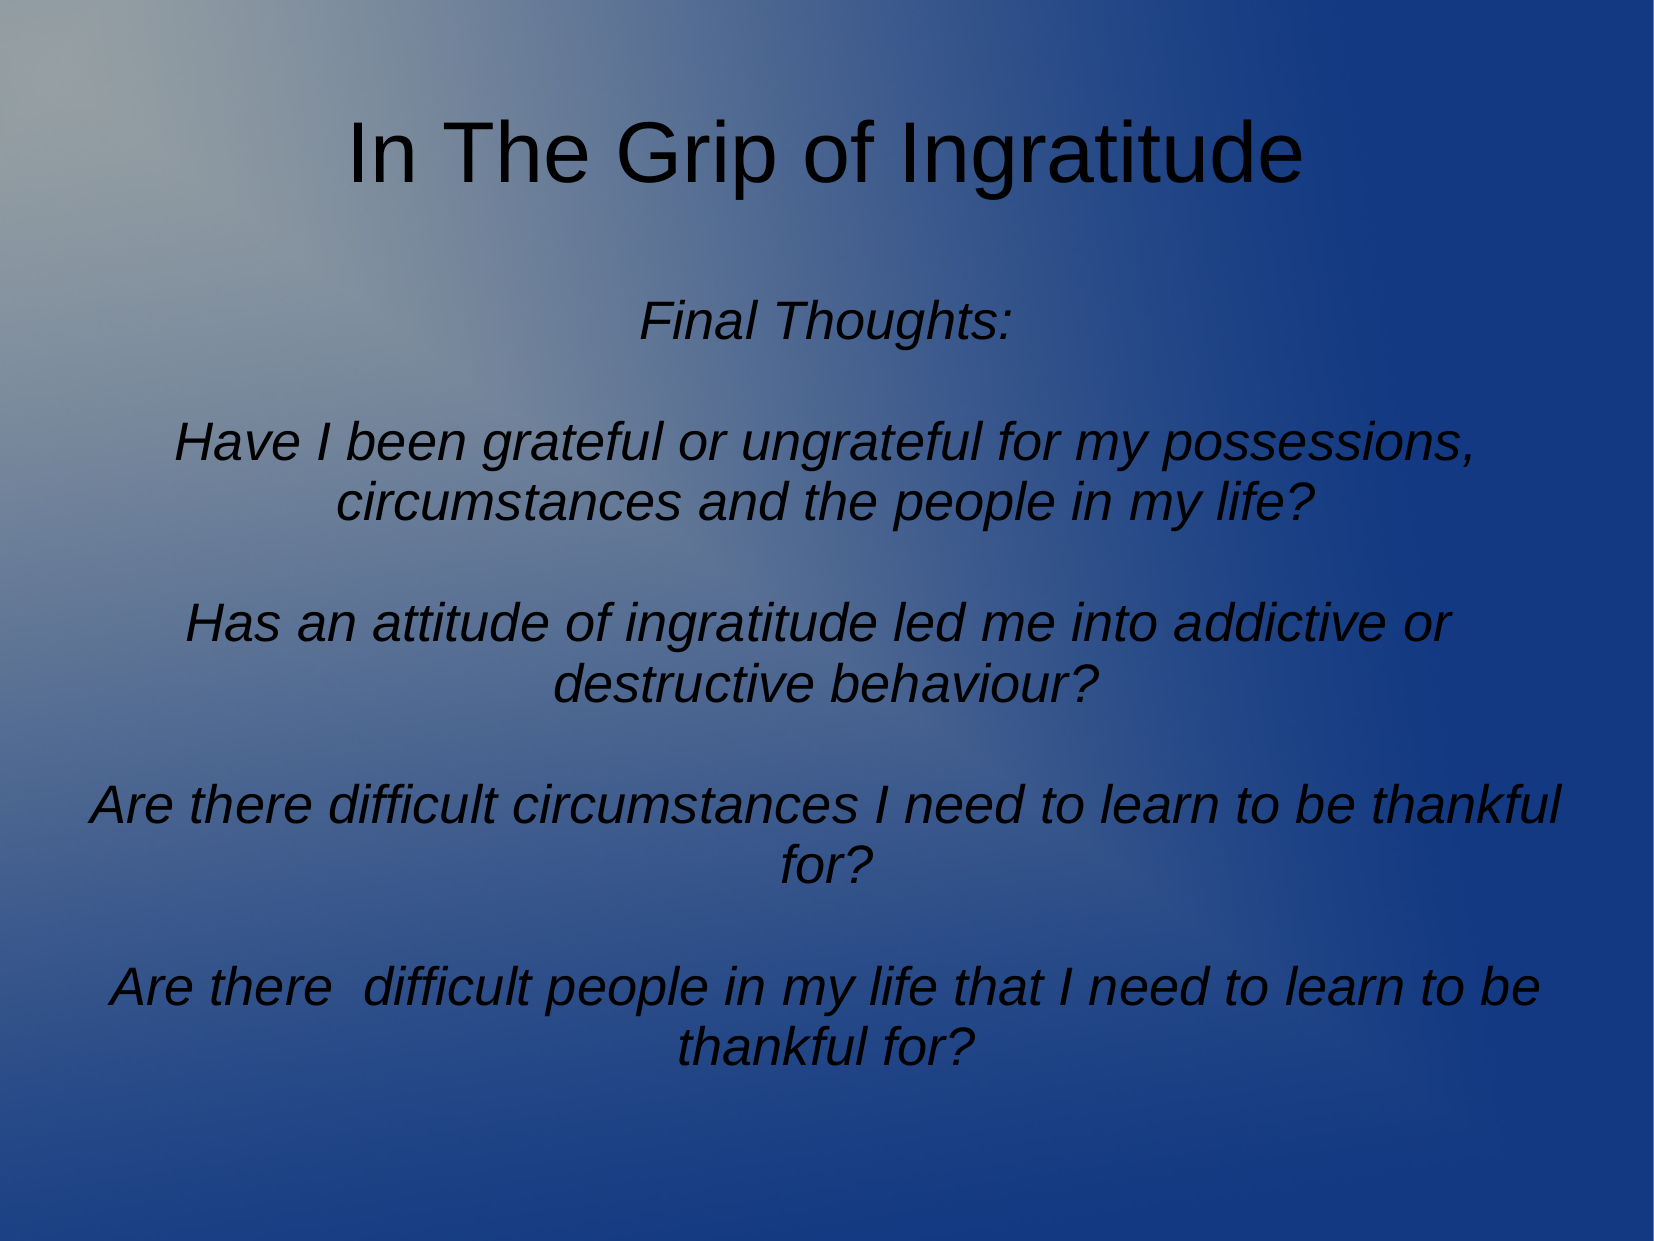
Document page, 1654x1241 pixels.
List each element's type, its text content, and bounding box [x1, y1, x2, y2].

title In The Grip of Ingratitude [82, 49, 1571, 257]
subtitle Final Thoughts: Have I been grateful or ungrateful for my possessions, circumstances and the people in my life? Has an attitude of ingratitude led me into addictive or destructive behaviour? Are there difficult circumstances I need to learn to be thankful for? Are there difficult people in my life that I need to learn to be thankful for? [82, 290, 1571, 1241]
picture [0, 0, 1654, 1241]
